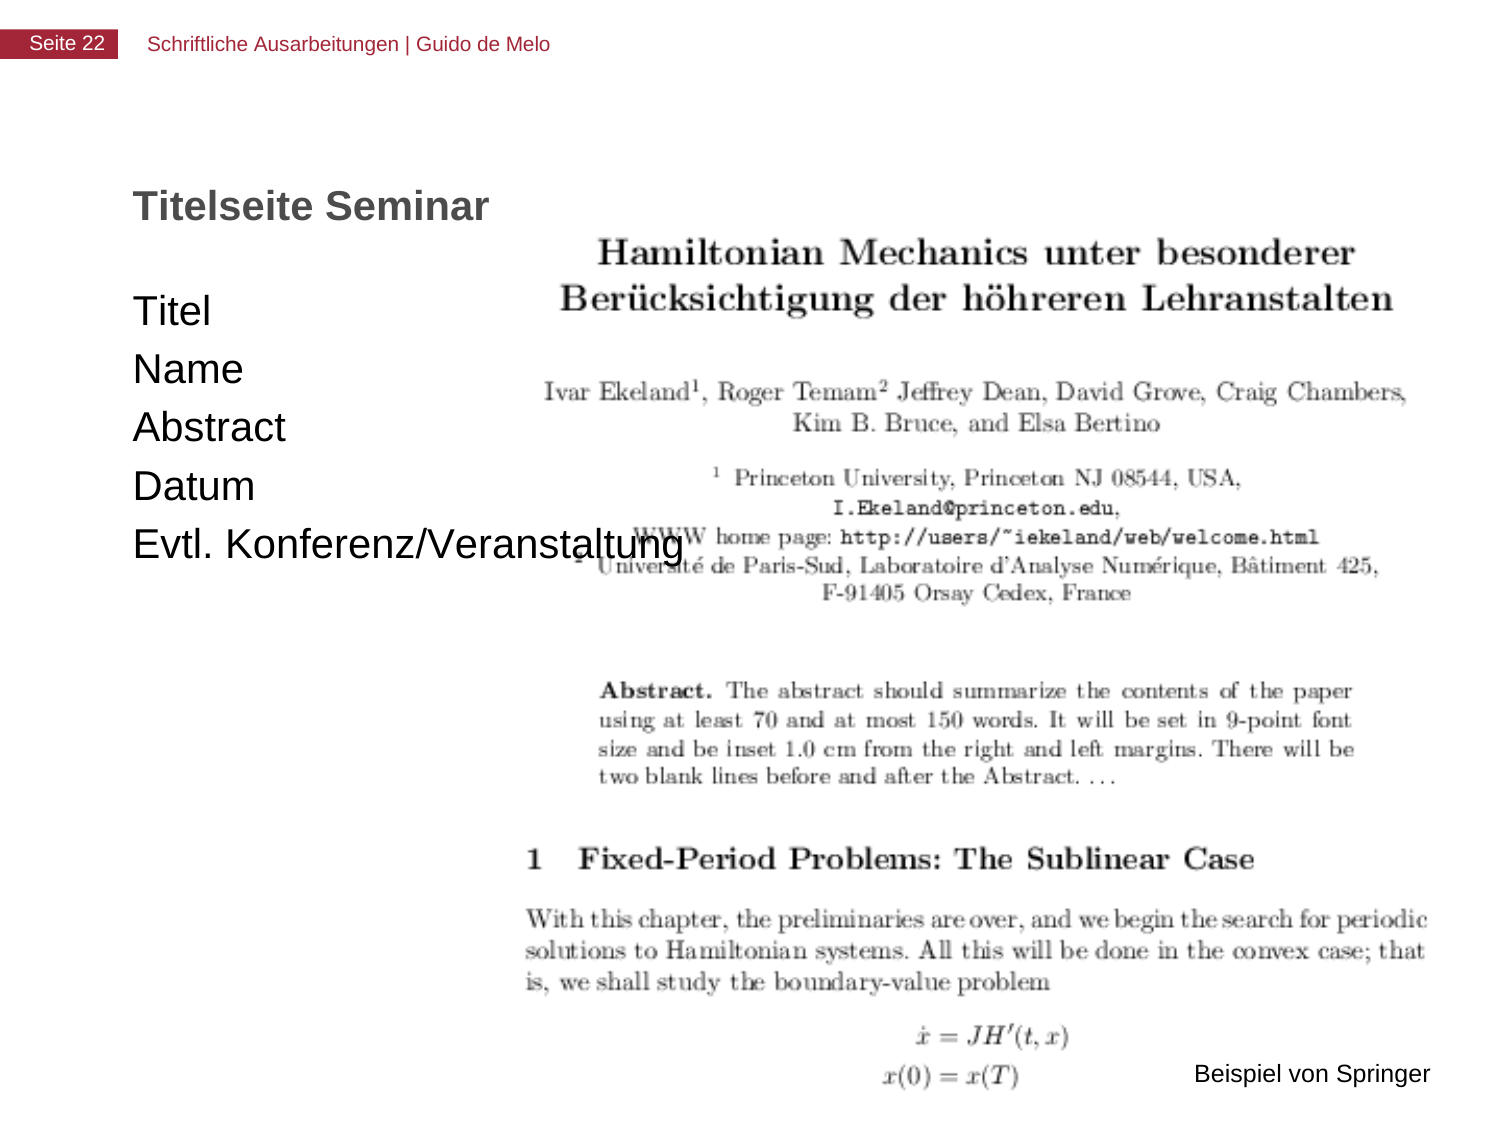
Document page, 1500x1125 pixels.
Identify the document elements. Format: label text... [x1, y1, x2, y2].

picture [493, 213, 1496, 1101]
title Titelseite Seminar [132, 149, 1413, 258]
list Titel Name Abstract Datum Evtl. Konferenz/Veranstaltung [132, 287, 1371, 888]
text_box Beispiel von Springer [1179, 1052, 1446, 1095]
